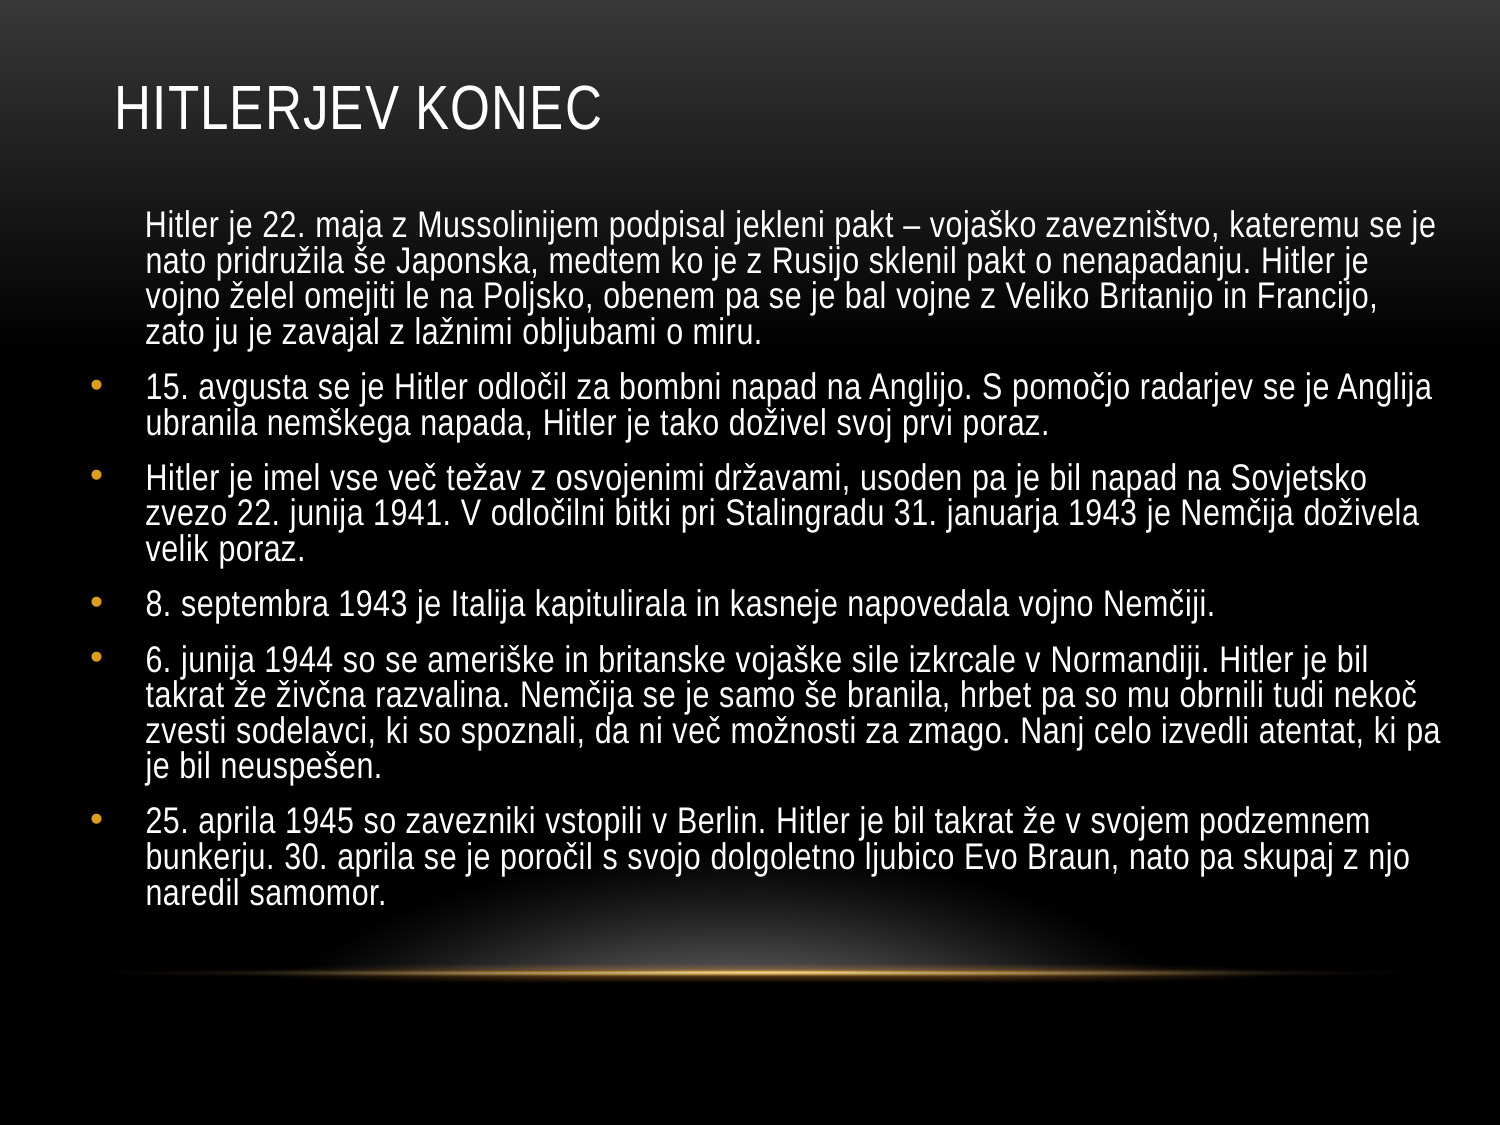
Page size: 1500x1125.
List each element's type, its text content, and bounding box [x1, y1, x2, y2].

picture [0, 0, 1500, 1125]
list Hitler je 22. maja z Mussolinijem podpisal jekleni pakt – vojaško zavezništvo, kateremu se je nato pridružila še Japonska, medtem ko je z Rusijo sklenil pakt o nenapadanju. Hitler je vojno želel omejiti le na Poljsko, obenem pa se je bal vojne z Veliko Britanijo in Francijo, zato ju je zavajal z lažnimi obljubami o miru. 15. avgusta se je Hitler odločil za bombni napad na Anglijo. S pomočjo radarjev se je Anglija ubranila nemškega napada, Hitler je tako doživel svoj prvi poraz. Hitler je imel vse več težav z osvojenimi državami, usoden pa je bil napad na Sovjetsko zvezo 22. junija 1941. V odločilni bitki pri Stalingradu 31. januarja 1943 je Nemčija doživela velik poraz. 8. septembra 1943 je Italija kapitulirala in kasneje napovedala vojno Nemčiji. 6. junija 1944 so se ameriške in britanske vojaške sile izkrcale v Normandiji. Hitler je bil takrat že živčna razvalina. Nemčija se je samo še branila, hrbet pa so mu obrnili tudi nekoč zvesti sodelavci, ki so spoznali, da ni več možnosti za zmago. Nanj celo izvedli atentat, ki pa je bil neuspešen. 25. aprila 1945 so zavezniki vstopili v Berlin. Hitler je bil takrat že v svojem podzemnem bunkerju. 30. aprila se je poročil s svojo dolgoletno ljubico Evo Braun, nato pa skupaj z njo naredil samomor. [75, 137, 1463, 925]
title Hitlerjev konec [99, 24, 1400, 137]
